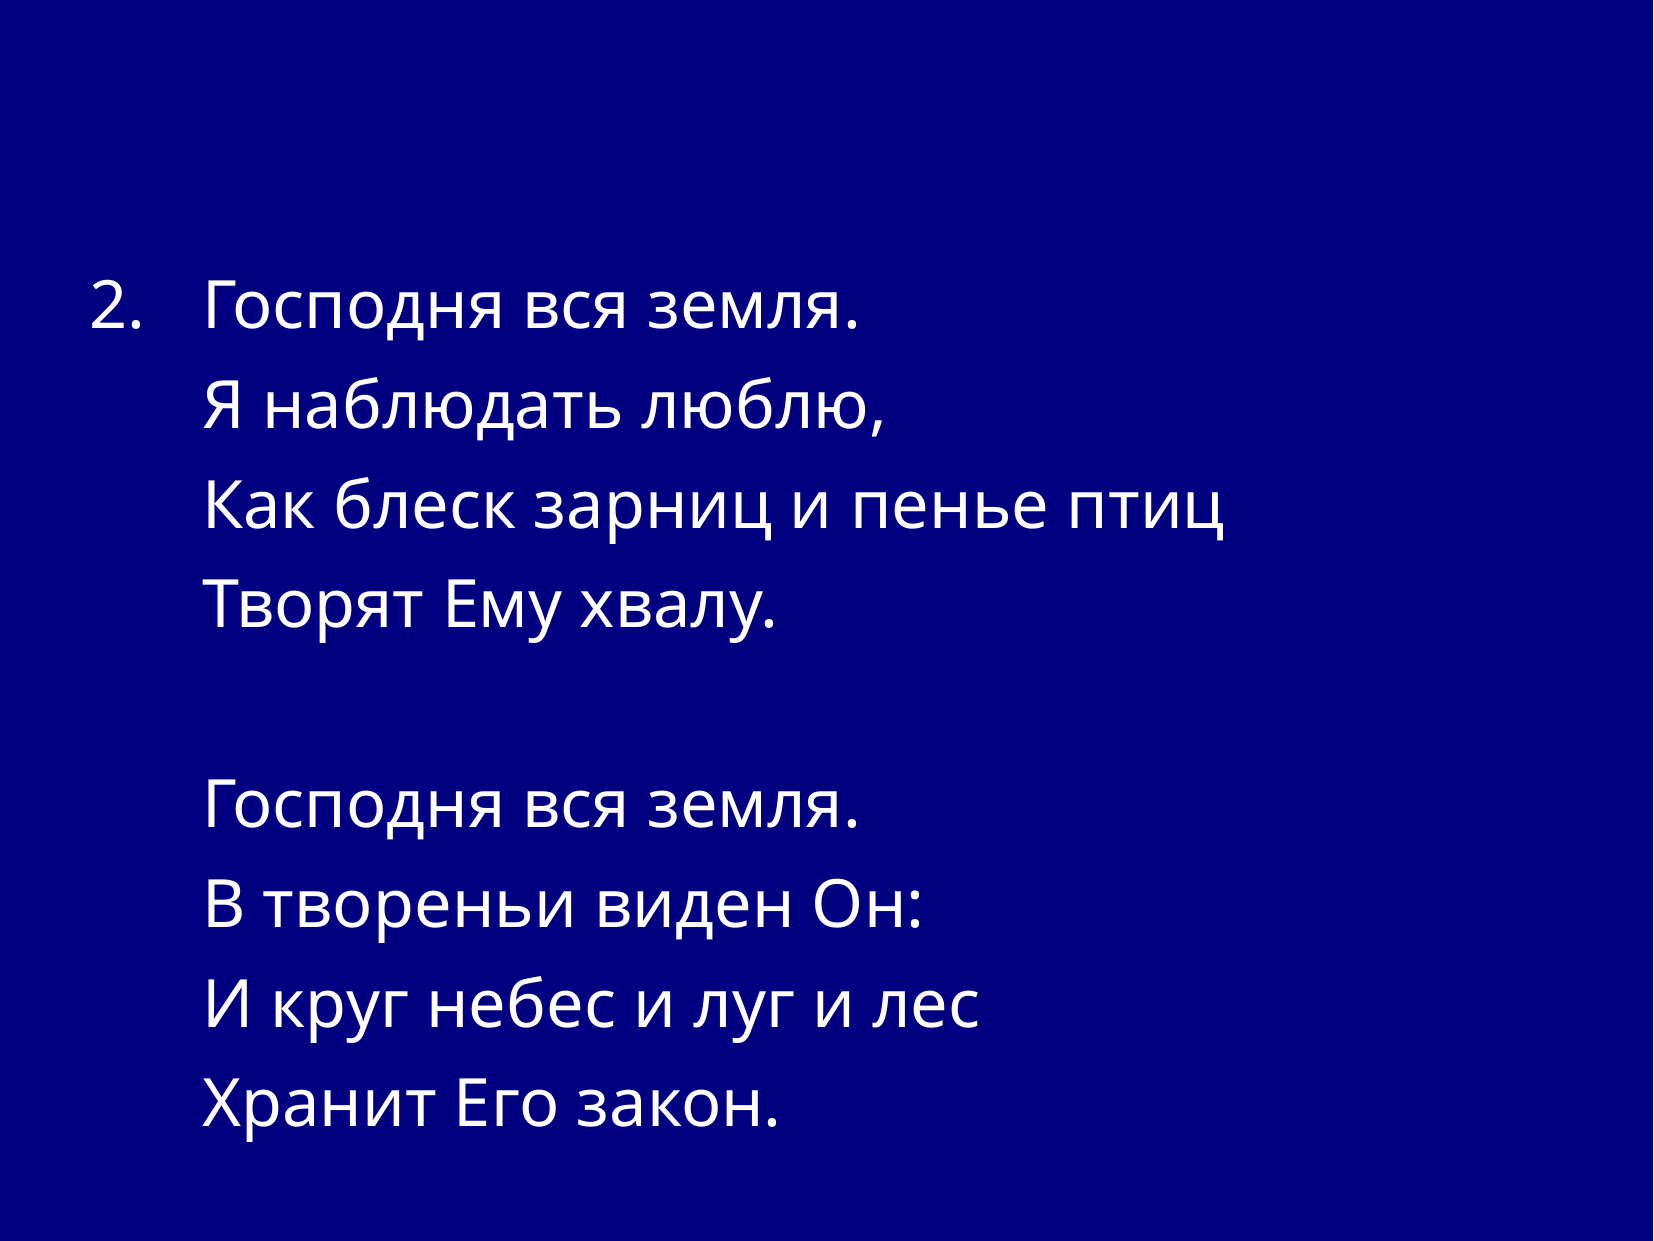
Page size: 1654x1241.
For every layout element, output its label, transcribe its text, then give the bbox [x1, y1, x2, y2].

text_box 2. Господня вся земля. Я наблюдать люблю, Как блеск зарниц и пенье птиц Творят Ему хвалу. Господня вся земля. В твореньи виден Он: И круг небес и луг и лес Хранит Его закон. [75, 150, 1576, 1163]
